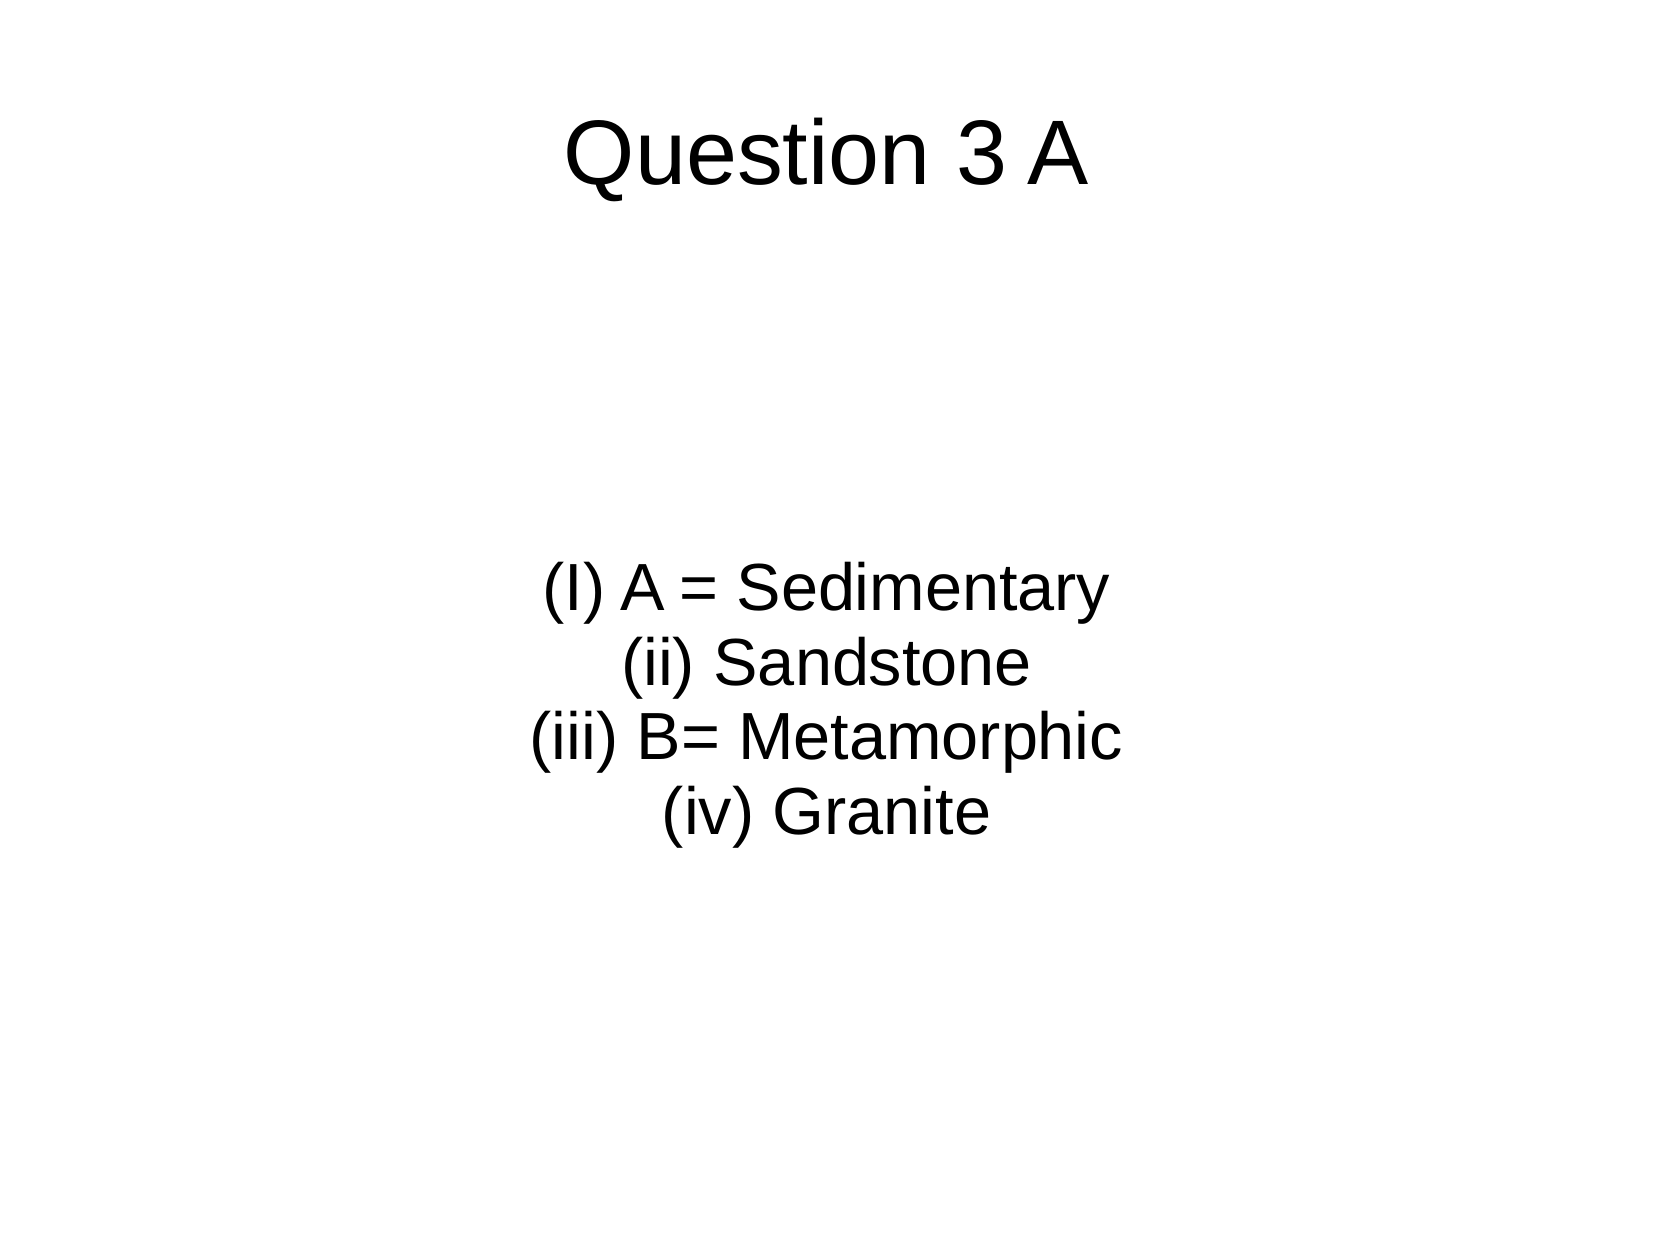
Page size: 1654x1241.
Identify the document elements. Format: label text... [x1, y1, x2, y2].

title Question 3 A [82, 49, 1571, 257]
subtitle (I) A = Sedimentary (ii) Sandstone (iii) B= Metamorphic (iv) Granite [82, 297, 1571, 1102]
